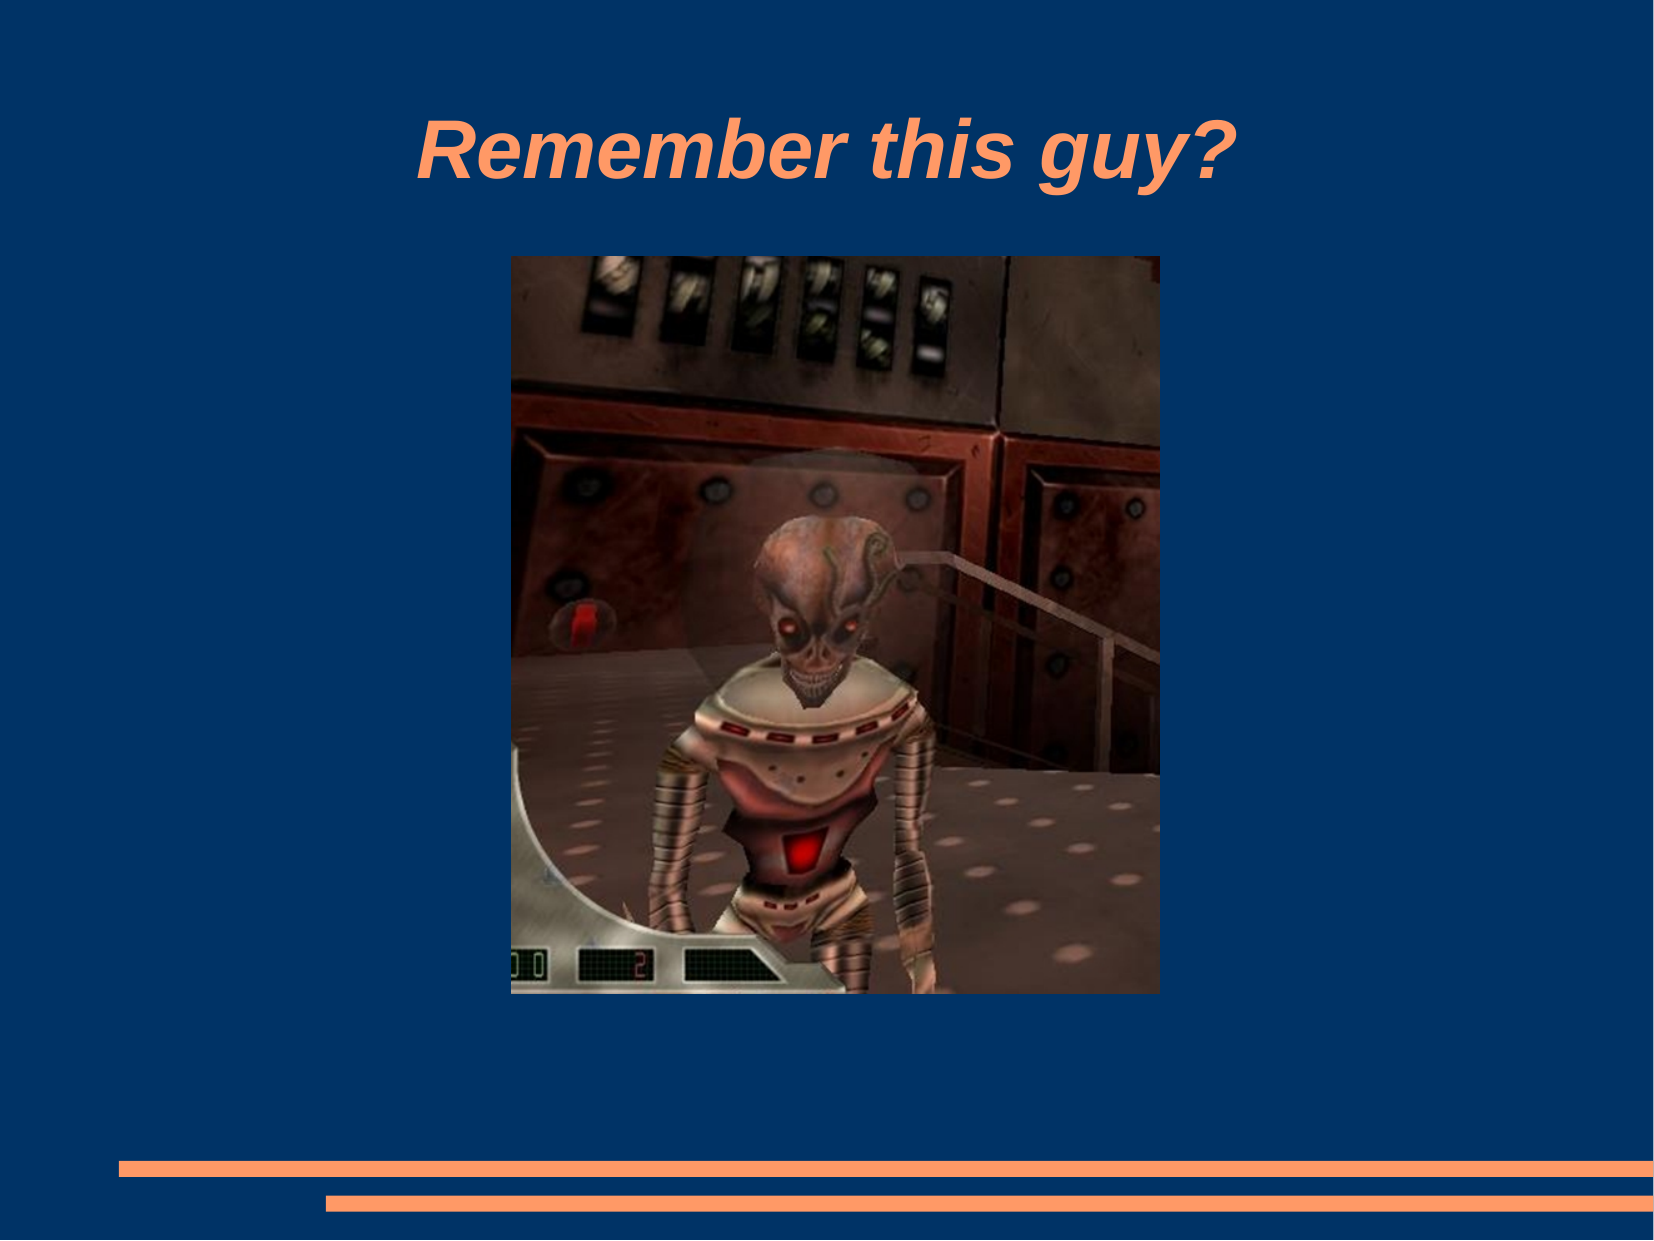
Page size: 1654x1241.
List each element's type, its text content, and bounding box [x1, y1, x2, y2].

title Remember this guy? [121, 46, 1534, 254]
picture [511, 256, 1160, 994]
